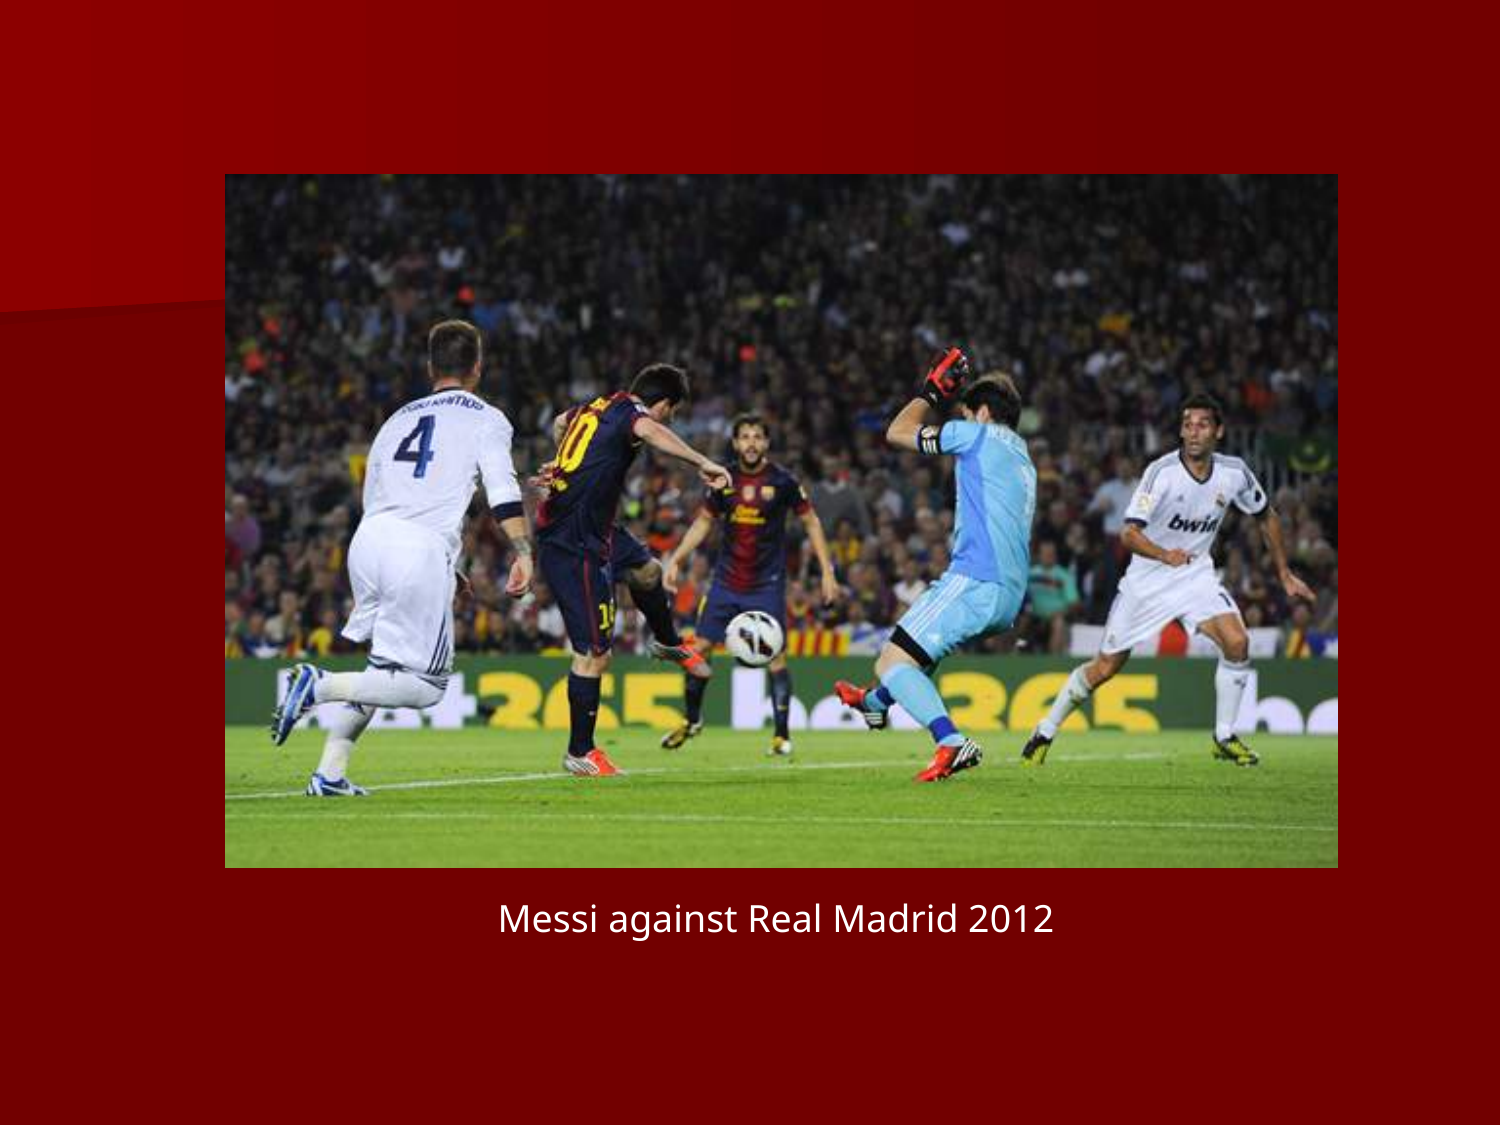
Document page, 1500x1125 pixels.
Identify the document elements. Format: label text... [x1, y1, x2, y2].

picture [225, 174, 1338, 868]
text_box Messi against Real Madrid 2012 [483, 887, 1070, 948]
